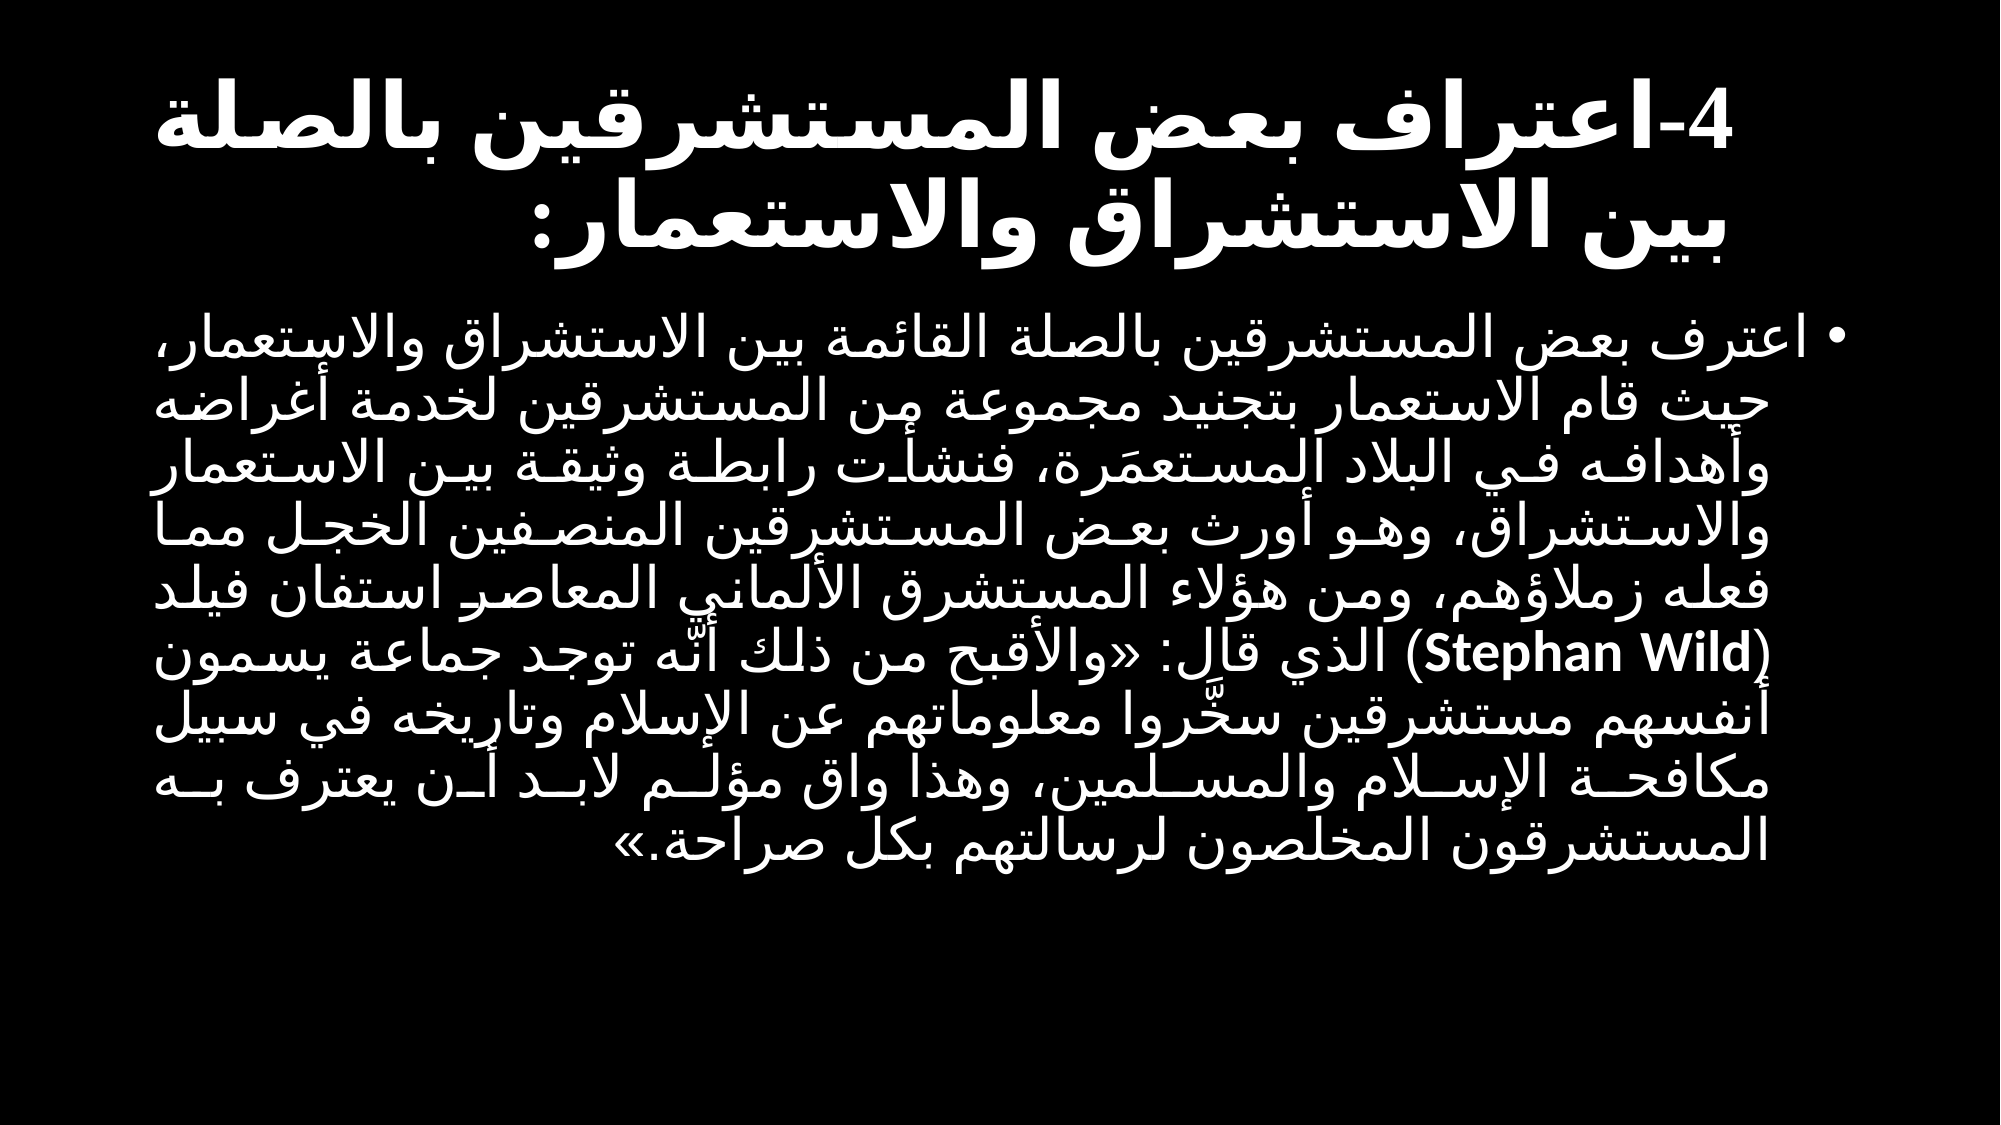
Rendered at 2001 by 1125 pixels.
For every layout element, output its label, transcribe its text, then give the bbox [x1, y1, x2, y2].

title 4-اعتراف بعض المستشرقين بالصلة بين الاستشراق والاستعمار: [137, 59, 1863, 278]
list اعترف بعض المستشرقين بالصلة القائمة بين الاستشراق والاستعمار، حيث قام الاستعمار بتجنيد مجموعة من المستشرقين لخدمة أغراضه وأهدافه في البلاد المستعمَرة، فنشأت رابطة وثيقة بين الاستعمار والاستشراق، وهو أورث بعض المستشرقين المنصفين الخجل مما فعله زملاؤهم، ومن هؤلاء المستشرق الألماني المعاصر استفان فيلد (Stephan Wild) الذي قال: «والأقبح من ذلك أنّه توجد جماعة يسمون أنفسهم مستشرقين سخَّروا معلوماتهم عن الإسلام وتاريخه في سبيل مكافحة الإسلام والمسلمين، وهذا واق مؤلم لابد أن يعترف به المستشرقون المخلصون لرسالتهم بكل صراحة.» [137, 299, 1863, 1014]
